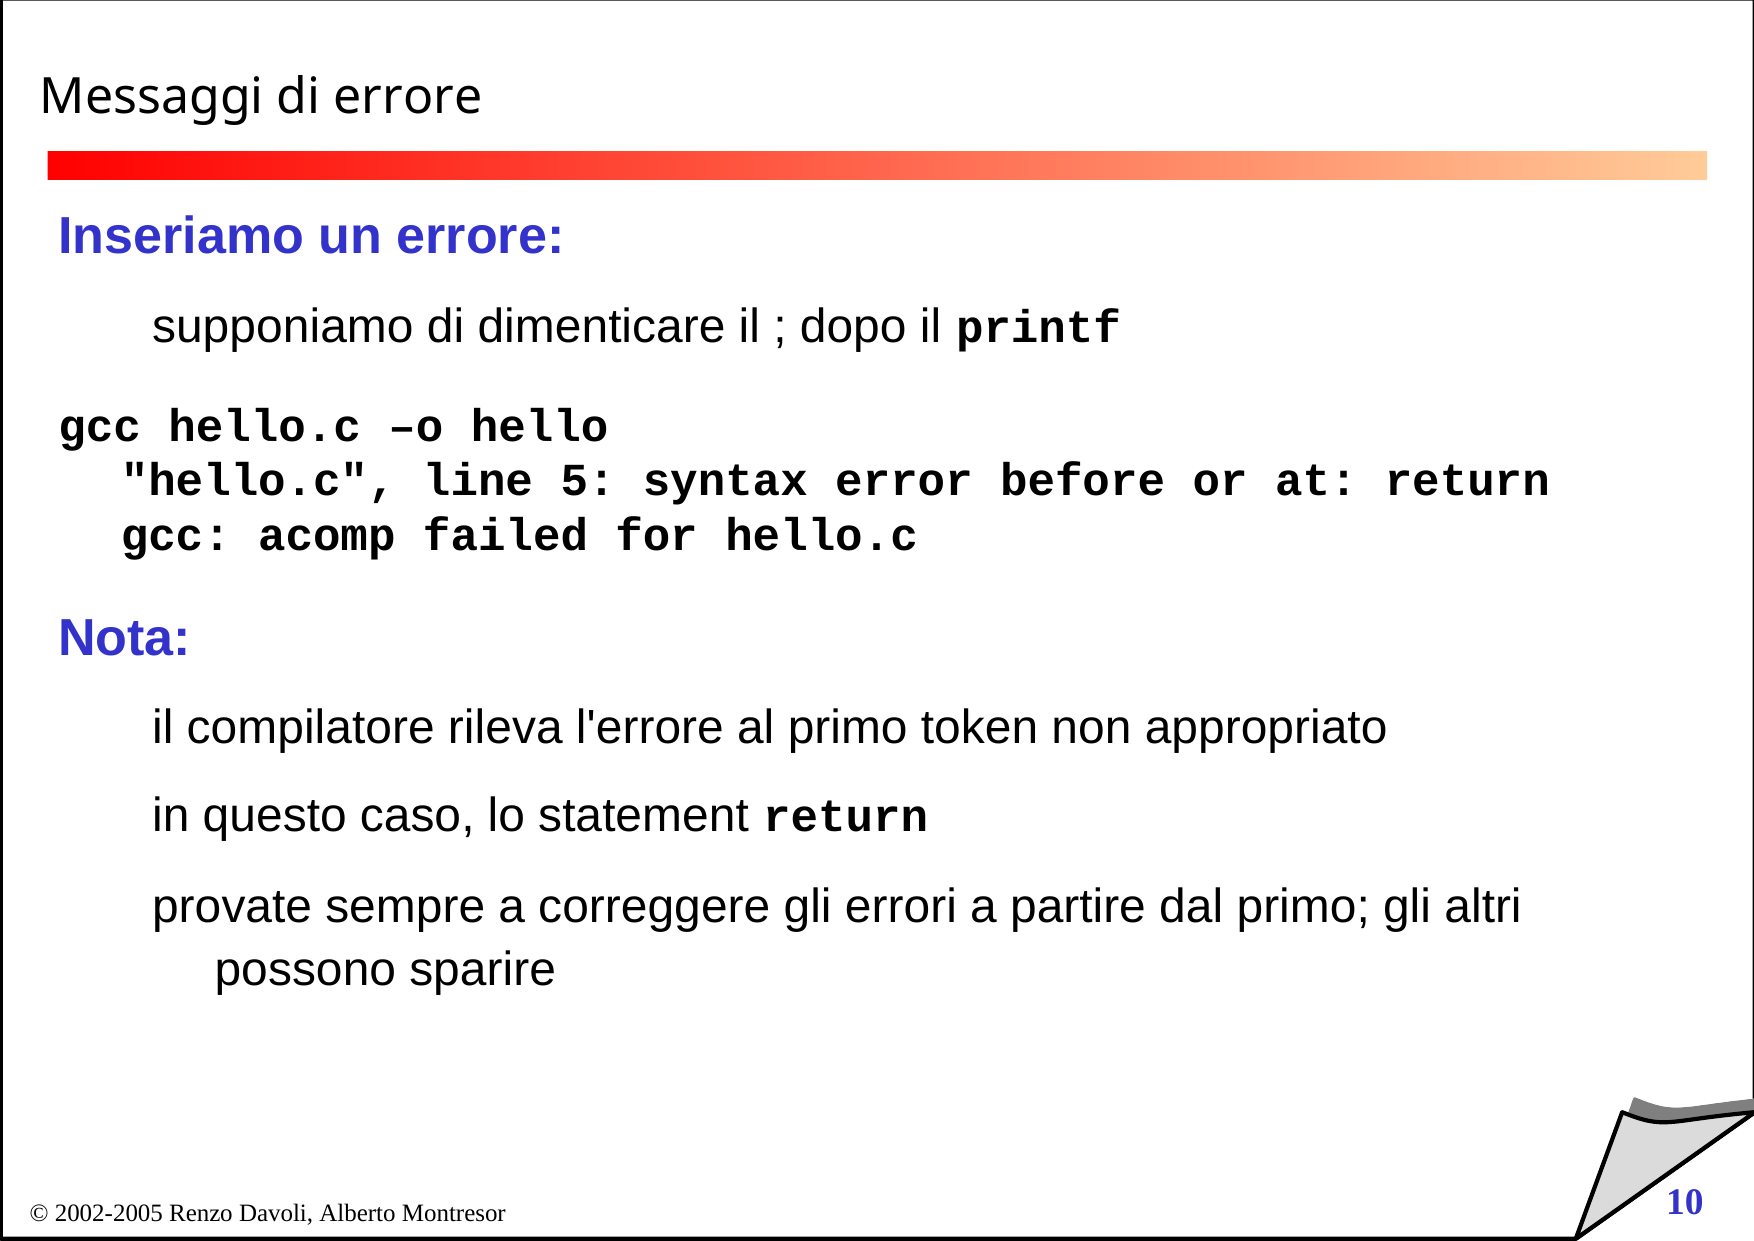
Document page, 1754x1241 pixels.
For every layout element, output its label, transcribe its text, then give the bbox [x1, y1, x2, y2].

list Inseriamo un errore: supponiamo di dimenticare il ; dopo il printf gcc hello.c –o hello "hello.c", line 5: syntax error before or at: return gcc: acomp failed for hello.c Nota: il compilatore rileva l'errore al primo token non appropriato in questo caso, lo statement return provate sempre a correggere gli errori a partire dal primo; gli altri possono sparire [58, 206, 1696, 1138]
title Messaggi di errore [40, 49, 1714, 144]
text_box main [750, 151, 754, 179]
